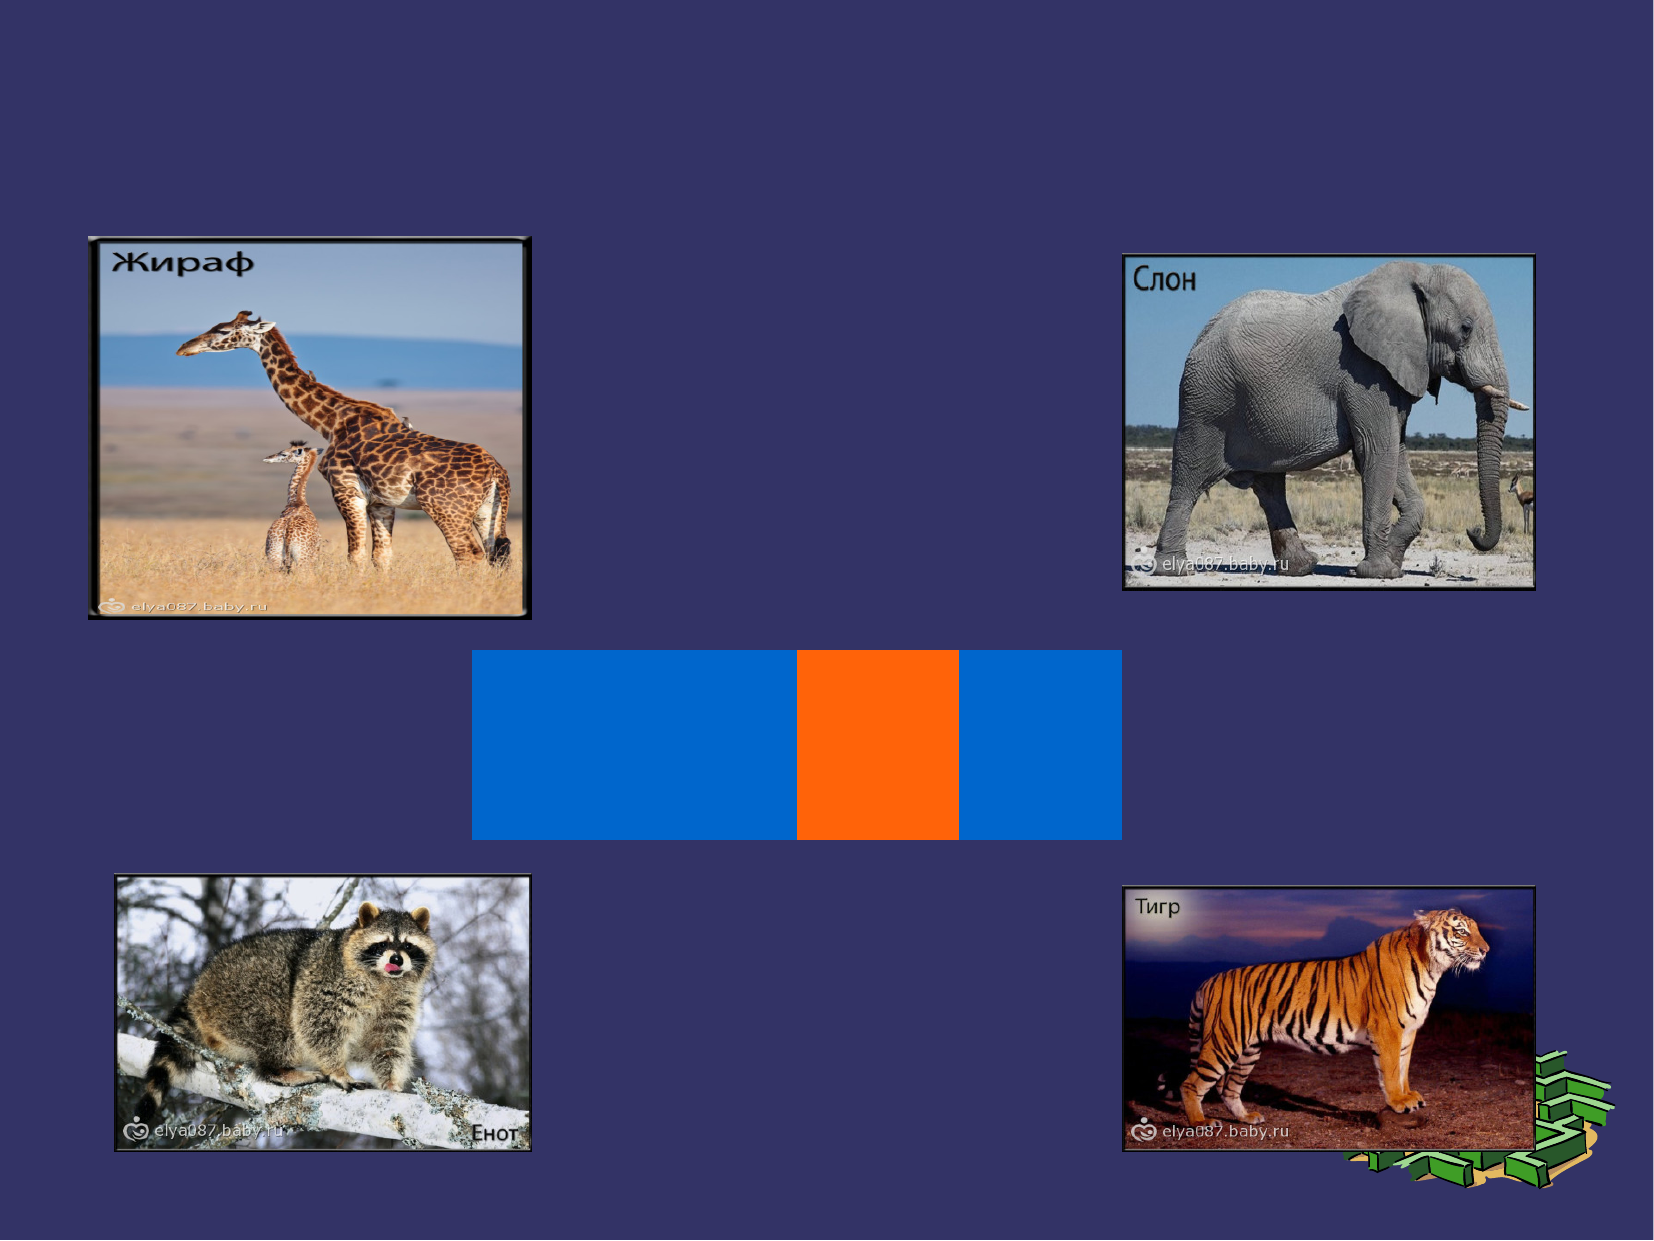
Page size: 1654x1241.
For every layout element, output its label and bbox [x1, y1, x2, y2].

picture [114, 873, 532, 1152]
table_header [959, 650, 1122, 840]
picture [1122, 253, 1536, 591]
table_header [472, 650, 635, 840]
picture [1122, 885, 1536, 1152]
table_header [635, 650, 797, 840]
table_header [797, 650, 959, 840]
picture [88, 236, 532, 621]
